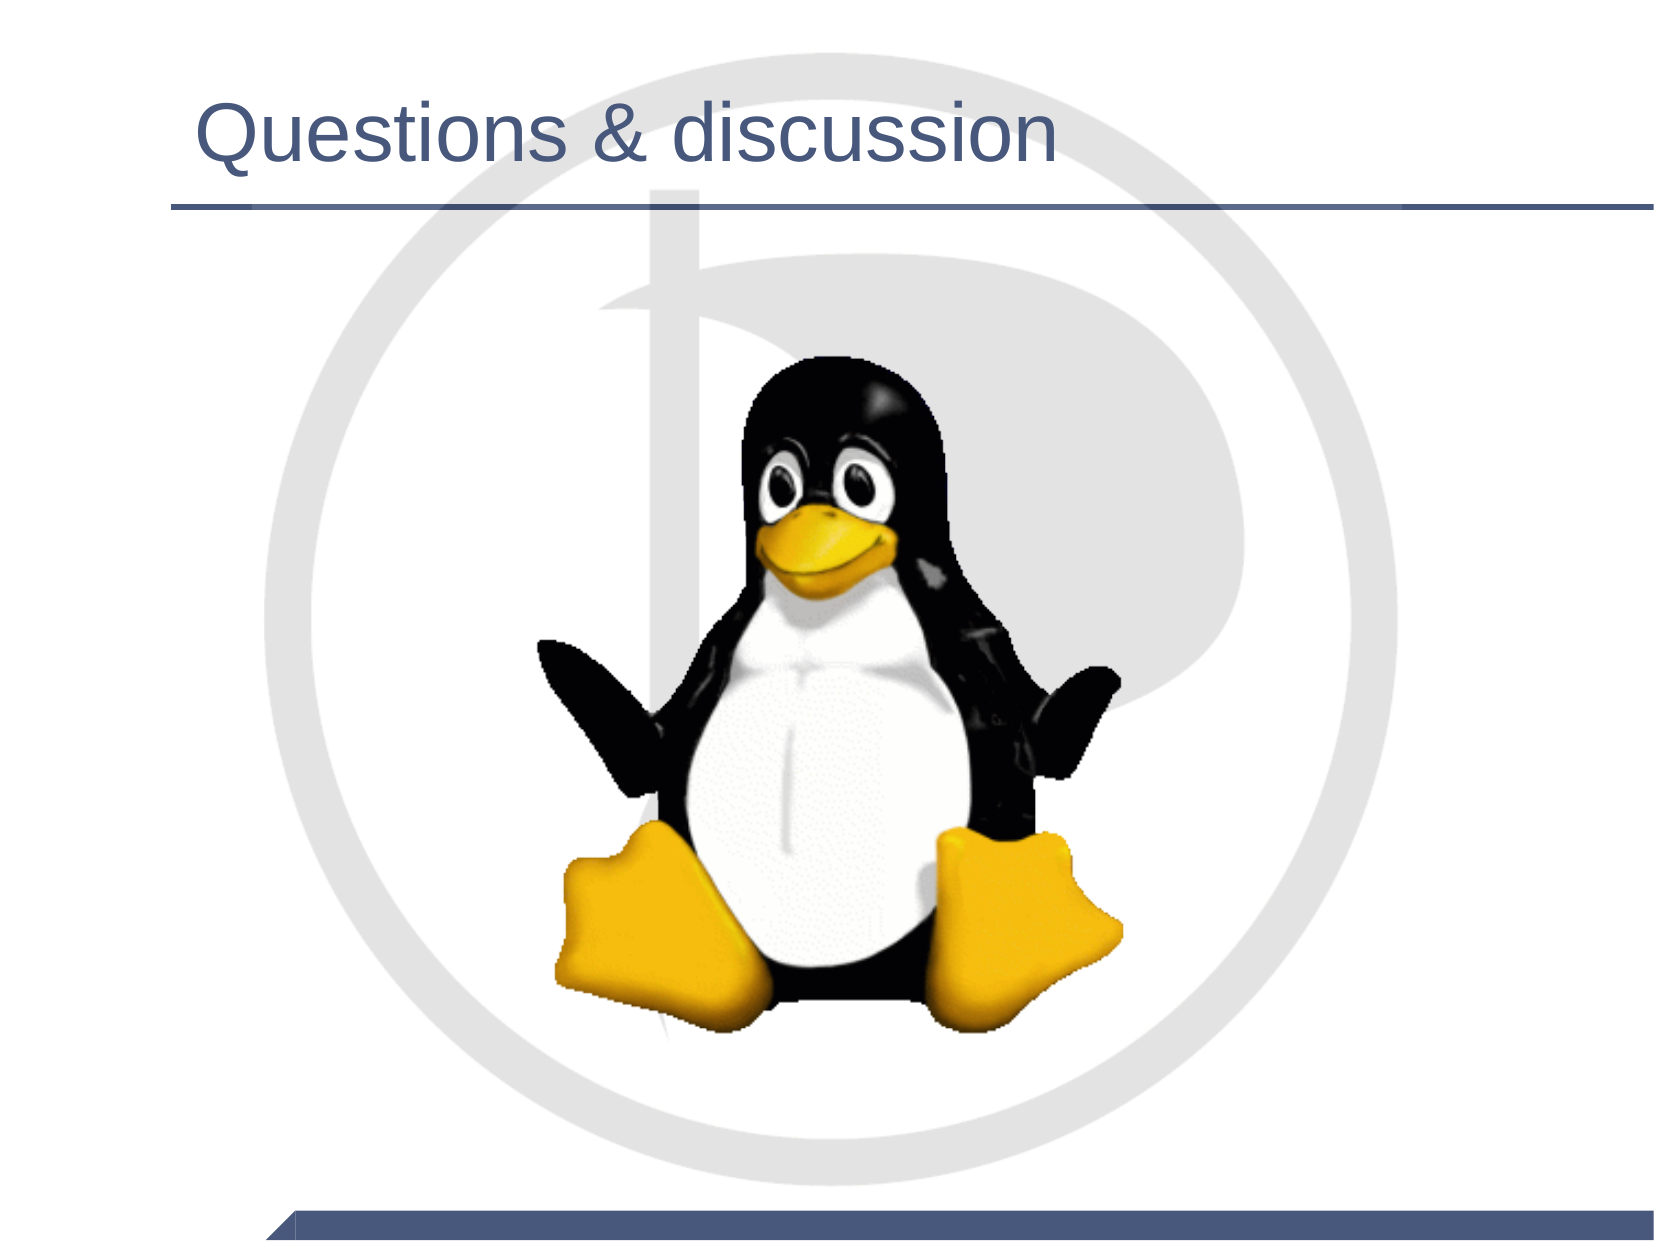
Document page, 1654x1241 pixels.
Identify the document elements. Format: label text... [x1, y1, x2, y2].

picture [498, 273, 1245, 1093]
title Questions & discussion [194, 29, 1530, 237]
